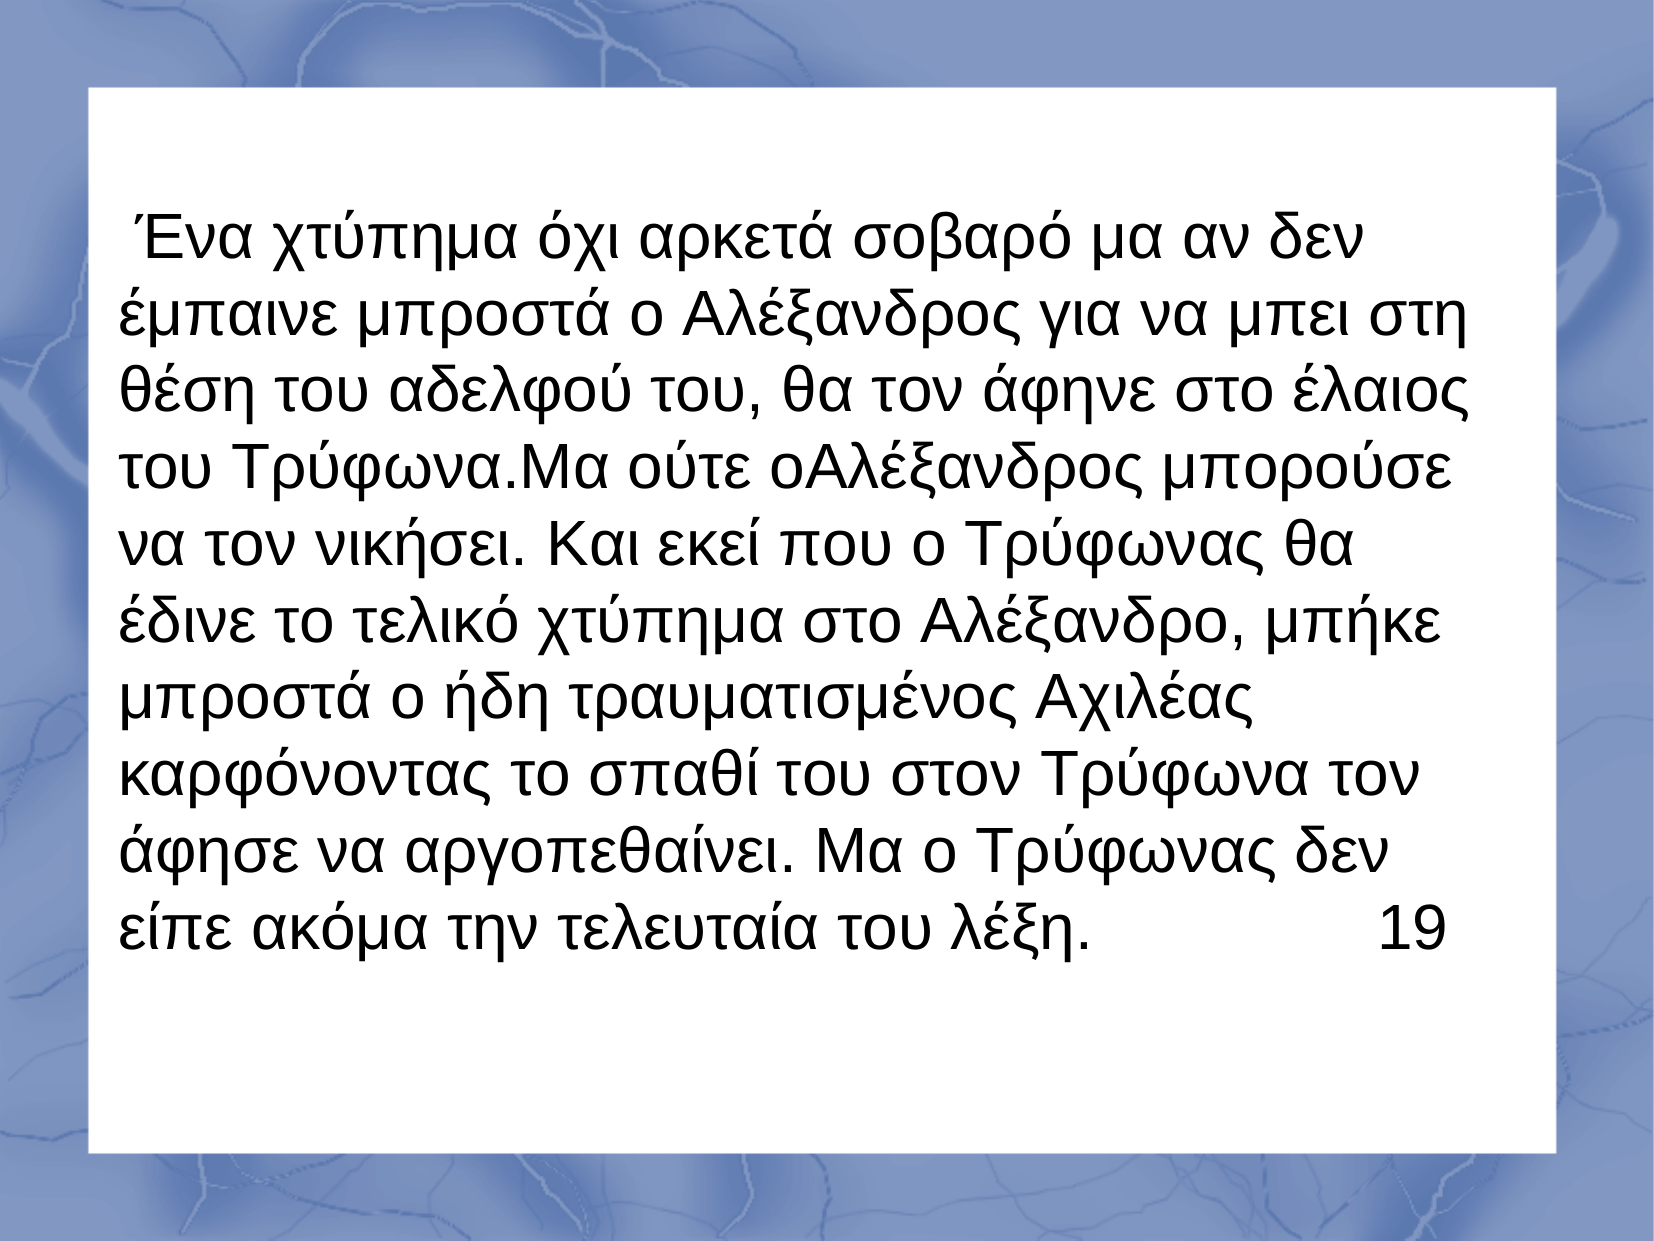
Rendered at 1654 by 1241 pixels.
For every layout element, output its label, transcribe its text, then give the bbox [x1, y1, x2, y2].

list Ένα χτύπημα όχι αρκετά σοβαρό μα αν δεν έμπαινε μπροστά ο Αλέξανδρος για να μπει στη θέση του αδελφού του, θα τον άφηνε στο έλαιος του Τρύφωνα.Μα ούτε οΑλέξανδρος μπορούσε να τον νικήσει. Και εκεί που ο Τρύφωνας θα έδινε το τελικό χτύπημα στο Αλέξανδρο, μπήκε μπροστά ο ήδη τραυματισμένος Αχιλέας καρφόνοντας το σπαθί του στον Τρύφωνα τον άφησε να αργοπεθαίνει. Μα ο Τρύφωνας δεν είπε ακόμα την τελευταία του λέξη. 19 [118, 194, 1477, 1017]
title [118, 90, 1536, 298]
